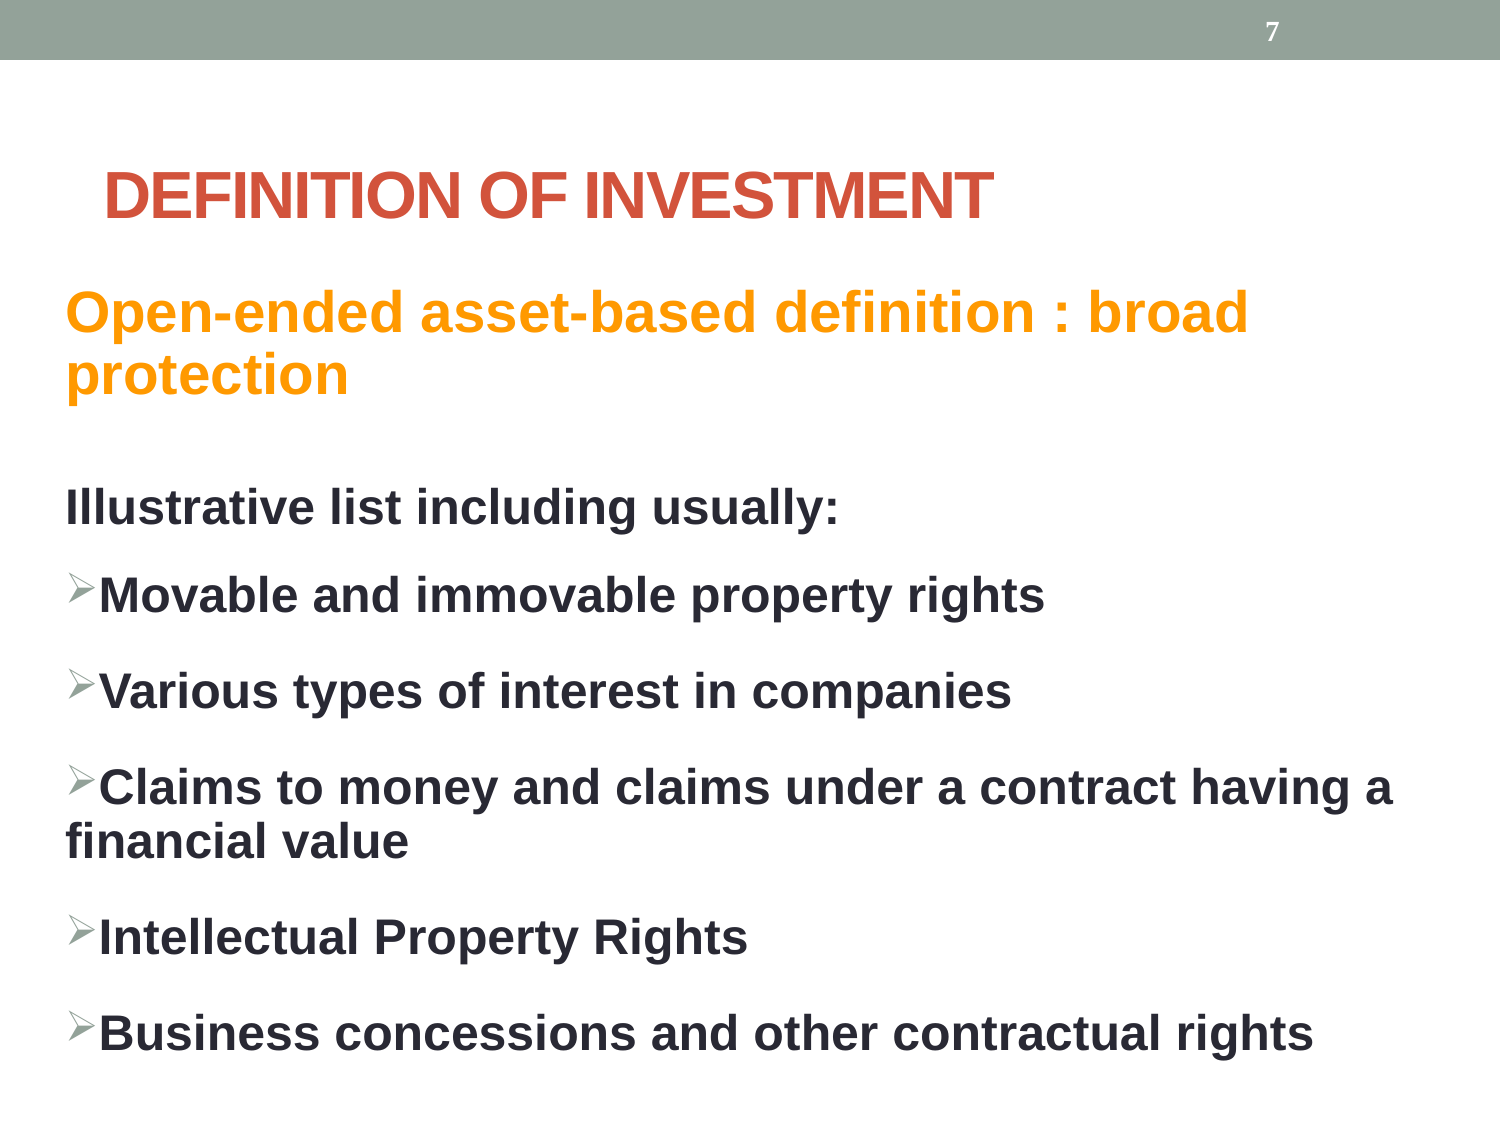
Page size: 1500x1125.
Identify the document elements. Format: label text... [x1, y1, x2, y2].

title DEFINITION OF INVESTMENT [88, 144, 1436, 212]
list Open-ended asset-based definition : broad protection Illustrative list including usually: Movable and immovable property rights Various types of interest in companies Claims to money and claims under a contract having a financial value Intellectual Property Rights Business concessions and other contractual rights [50, 212, 1459, 1071]
slide_number <編號> [1250, 3, 1425, 57]
